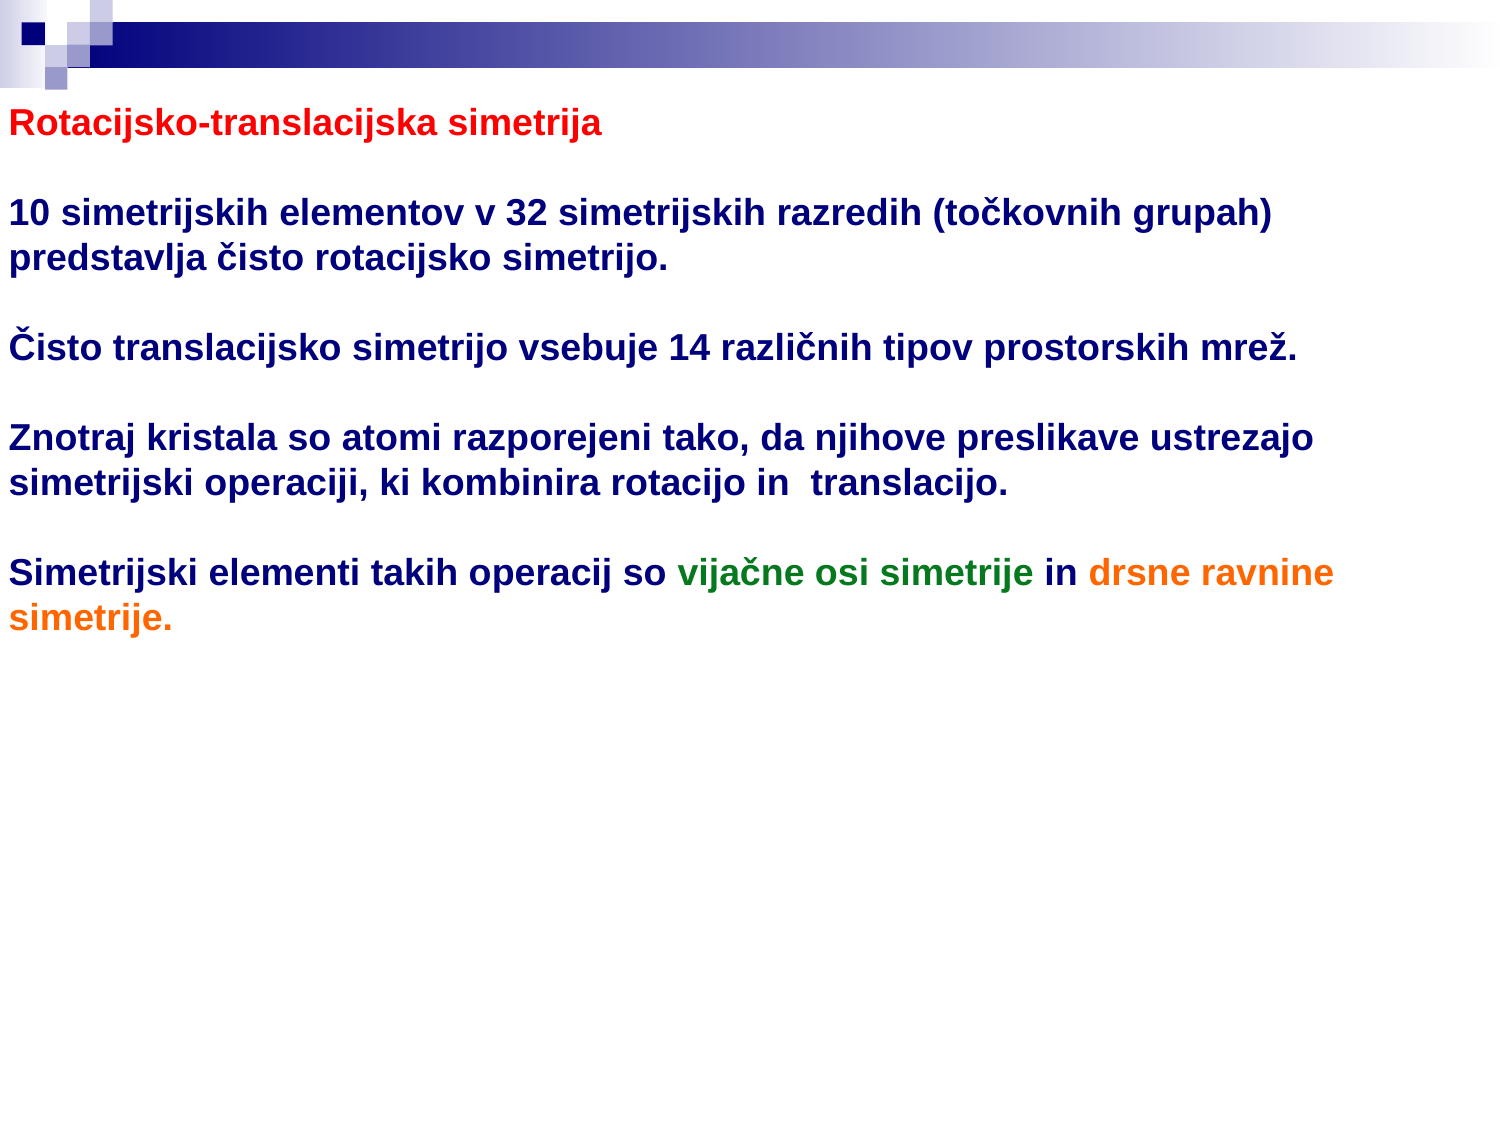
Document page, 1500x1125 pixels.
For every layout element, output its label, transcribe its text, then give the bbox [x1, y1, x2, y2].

text_box Rotacijsko-translacijska simetrija 10 simetrijskih elementov v 32 simetrijskih razredih (točkovnih grupah) predstavlja čisto rotacijsko simetrijo. Čisto translacijsko simetrijo vsebuje 14 različnih tipov prostorskih mrež. Znotraj kristala so atomi razporejeni tako, da njihove preslikave ustrezajo simetrijski operaciji, ki kombinira rotacijo in translacijo. Simetrijski elementi takih operacij so vijačne osi simetrije in drsne ravnine simetrije. [0, 90, 1495, 646]
